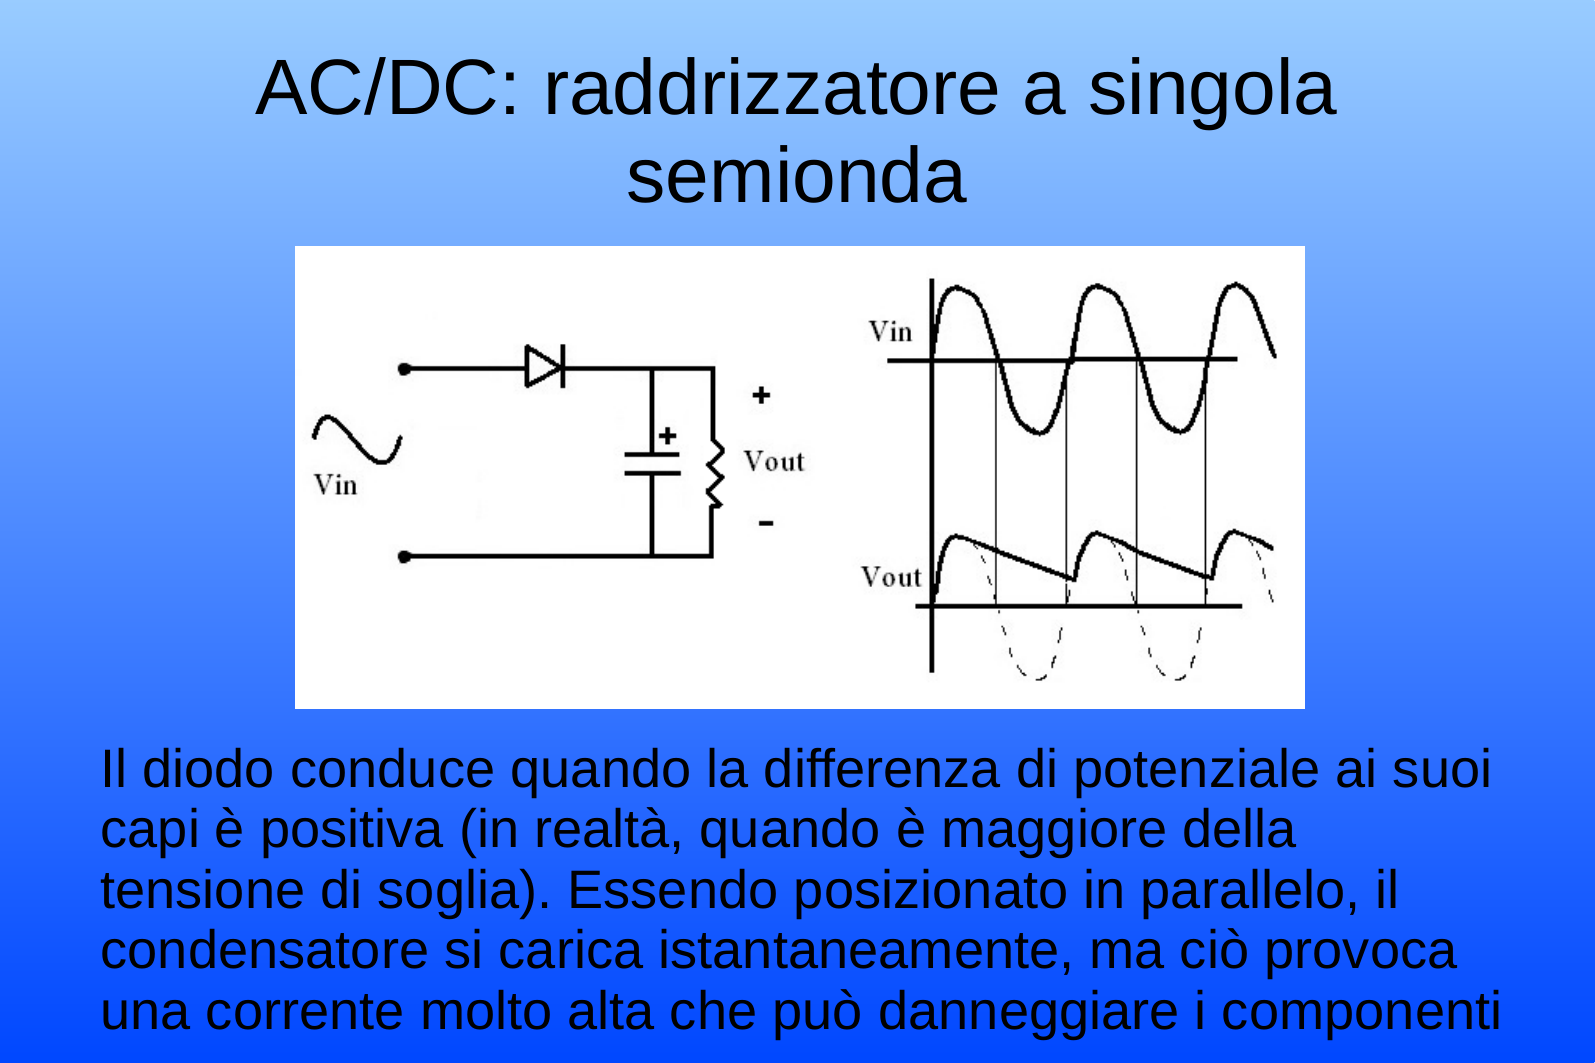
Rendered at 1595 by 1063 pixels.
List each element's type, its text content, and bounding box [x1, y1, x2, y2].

title AC/DC: raddrizzatore a singola semionda [79, 42, 1515, 220]
list Il diodo conduce quando la differenza di potenziale ai suoi capi è positiva (in realtà, quando è maggiore della tensione di soglia). Essendo posizionato in parallelo, il condensatore si carica istantaneamente, ma ciò provoca una corrente molto alta che può danneggiare i componenti [29, 738, 1515, 1041]
picture [295, 246, 1305, 709]
